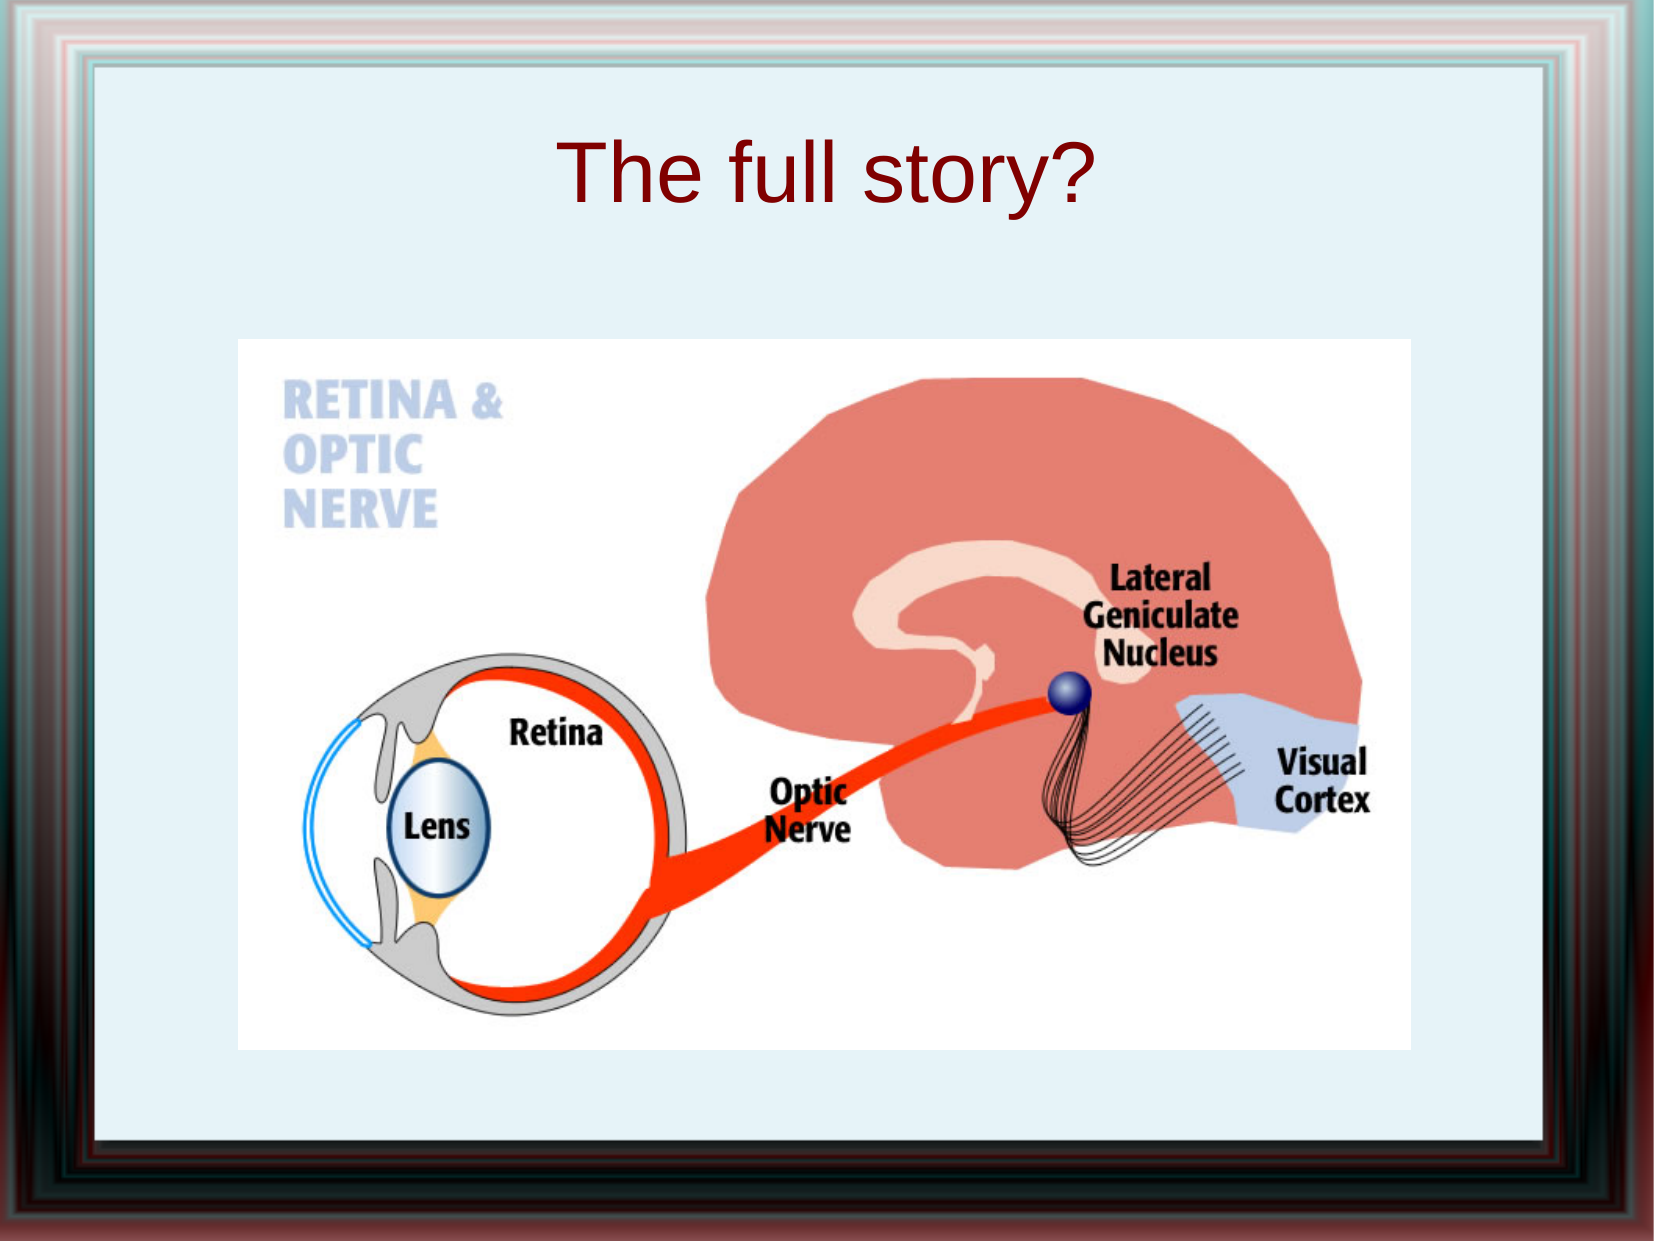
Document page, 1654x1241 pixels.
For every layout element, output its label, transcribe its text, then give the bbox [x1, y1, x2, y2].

picture [0, 0, 1654, 1241]
title The full story? [118, 88, 1536, 257]
